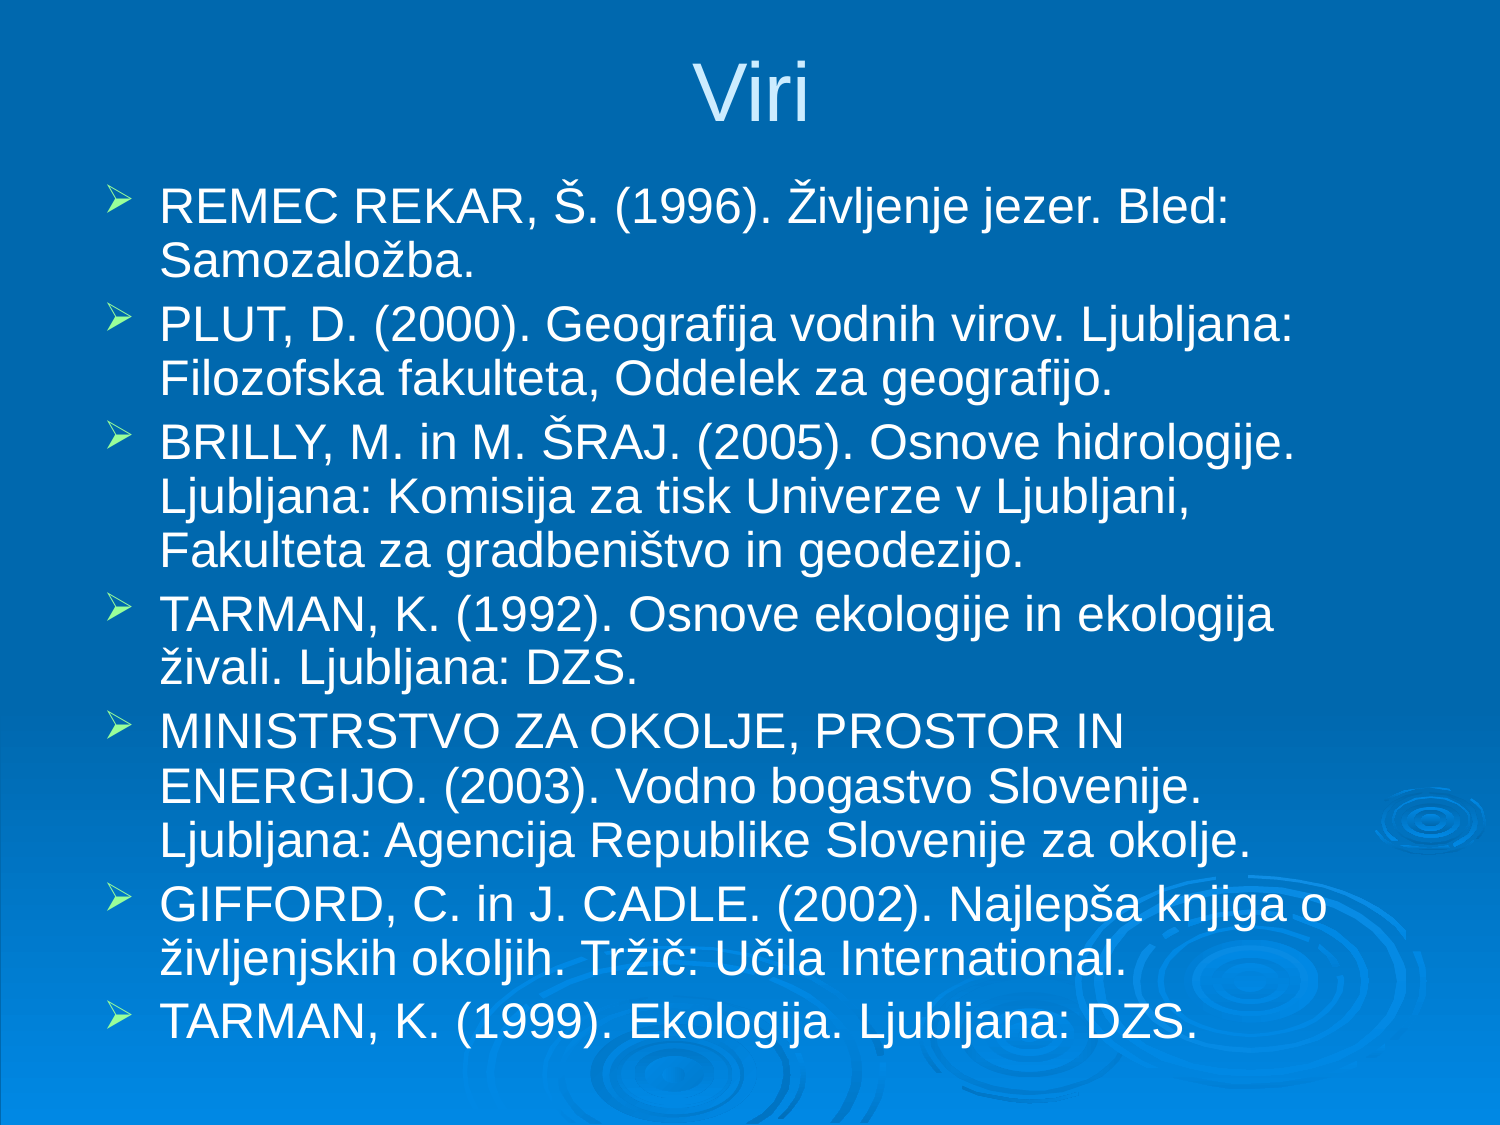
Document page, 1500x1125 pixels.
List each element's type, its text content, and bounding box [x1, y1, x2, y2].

list REMEC REKAR, Š. (1996). Življenje jezer. Bled: Samozaložba. PLUT, D. (2000). Geografija vodnih virov. Ljubljana: Filozofska fakulteta, Oddelek za geografijo. BRILLY, M. in M. ŠRAJ. (2005). Osnove hidrologije. Ljubljana: Komisija za tisk Univerze v Ljubljani, Fakulteta za gradbeništvo in geodezijo. TARMAN, K. (1992). Osnove ekologije in ekologija živali. Ljubljana: DZS. MINISTRSTVO ZA OKOLJE, PROSTOR IN ENERGIJO. (2003). Vodno bogastvo Slovenije. Ljubljana: Agencija Republike Slovenije za okolje. GIFFORD, C. in J. CADLE. (2002). Najlepša knjiga o življenjskih okoljih. Tržič: Učila International. TARMAN, K. (1999). Ekologija. Ljubljana: DZS. [88, 172, 1424, 1125]
title Viri [76, 31, 1427, 126]
